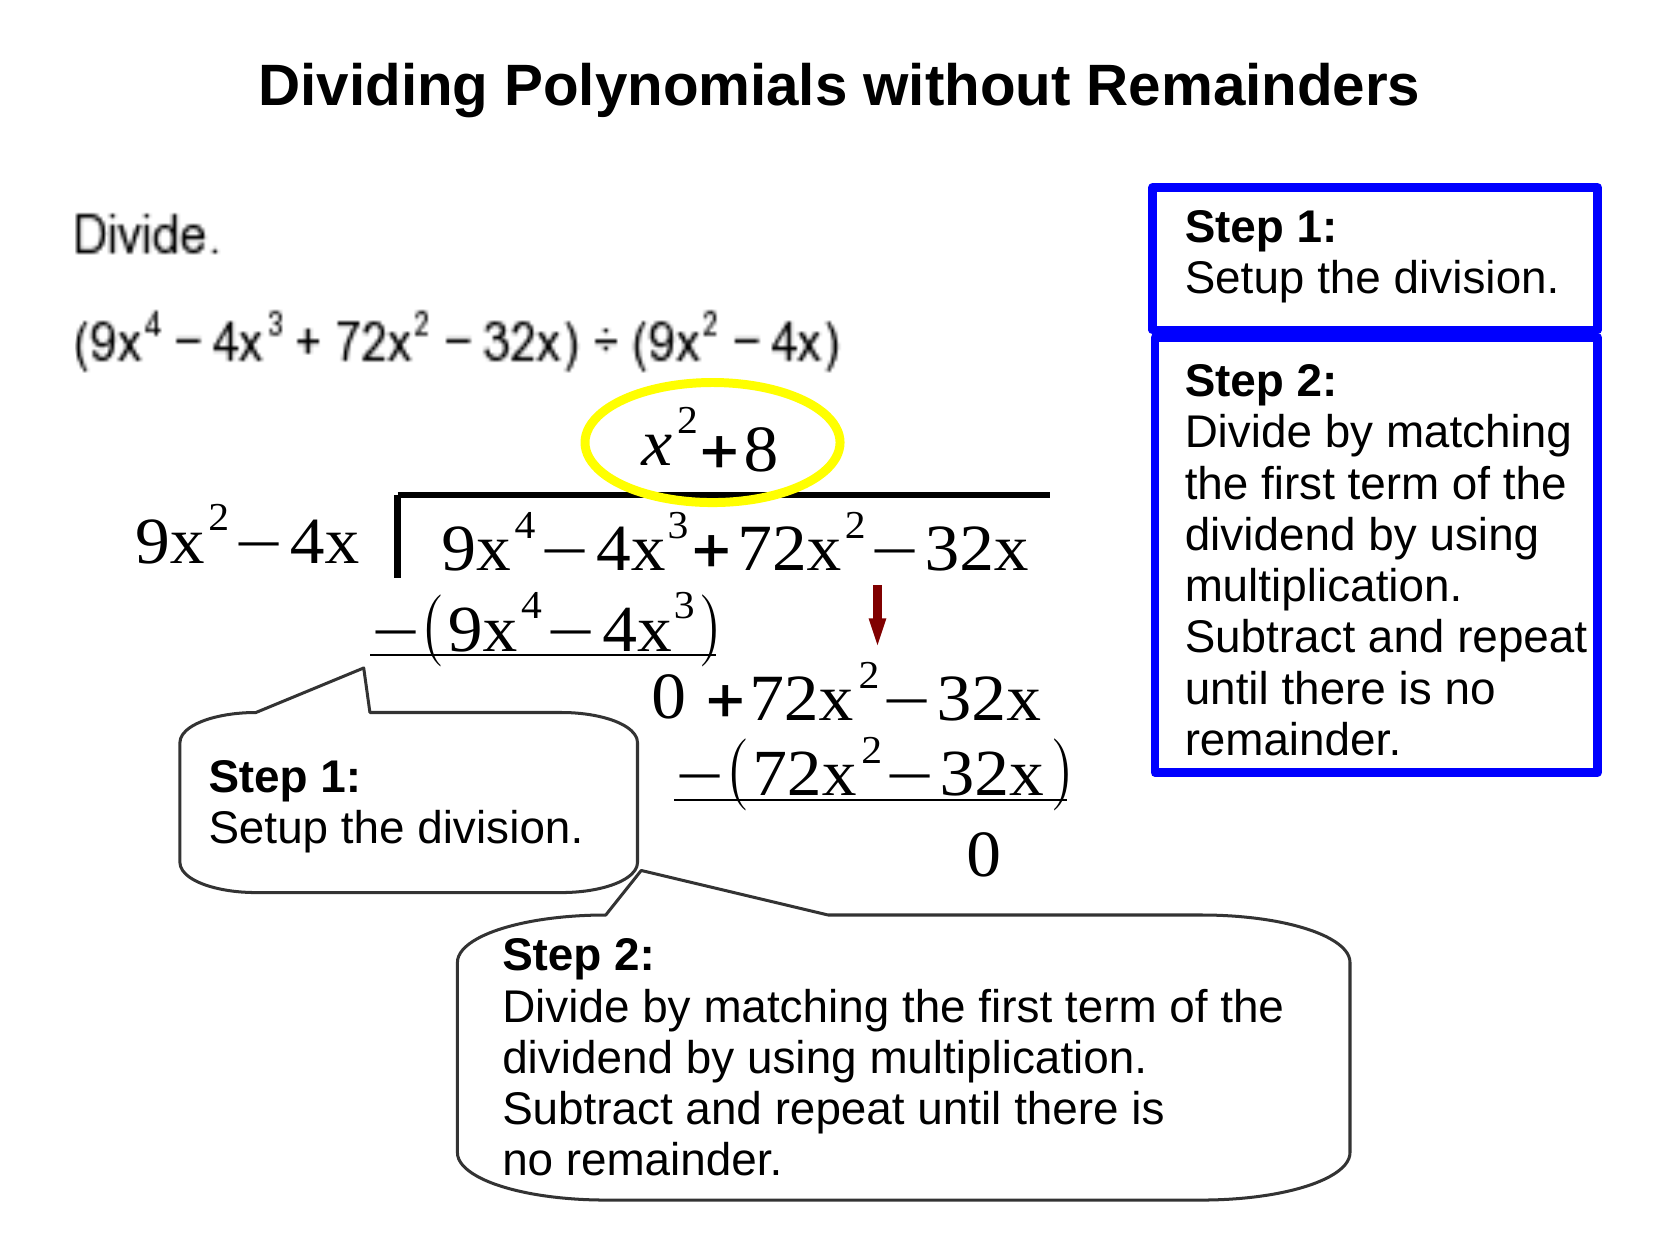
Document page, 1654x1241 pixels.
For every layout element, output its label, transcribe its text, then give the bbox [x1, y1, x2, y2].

chart [128, 495, 368, 578]
chart [630, 397, 785, 486]
chart [960, 817, 1009, 891]
text_box Step 2: Divide by matching the first term of the dividend by using multiplication. Subtract and repeat until there is no remainder. [457, 870, 1351, 1201]
chart [360, 502, 1080, 812]
text_box Dividing Polynomials without Remainders [90, 45, 1591, 127]
picture [646, 387, 782, 398]
picture [1157, 192, 1223, 326]
picture [75, 183, 1151, 398]
text_box Step 1: Setup the division. Step 2: Divide by matching the first term of the dividend by using multiplication. Subtract and repeat until there is no remainder. [1170, 342, 1593, 768]
text_box Step 1: Setup the division. [179, 668, 638, 893]
text_box Step 1: Setup the division. Step 2: Divide by matching the first term of the dividend by using multiplication. Subtract and repeat until there is no remainder. [1170, 193, 1593, 326]
picture [1159, 342, 1170, 398]
text_box Step 1: Setup the division. Step 2: Divide by matching the first term of the dividend by using multiplication. Subtract and repeat until there is no remainder. [1170, 193, 1613, 1088]
